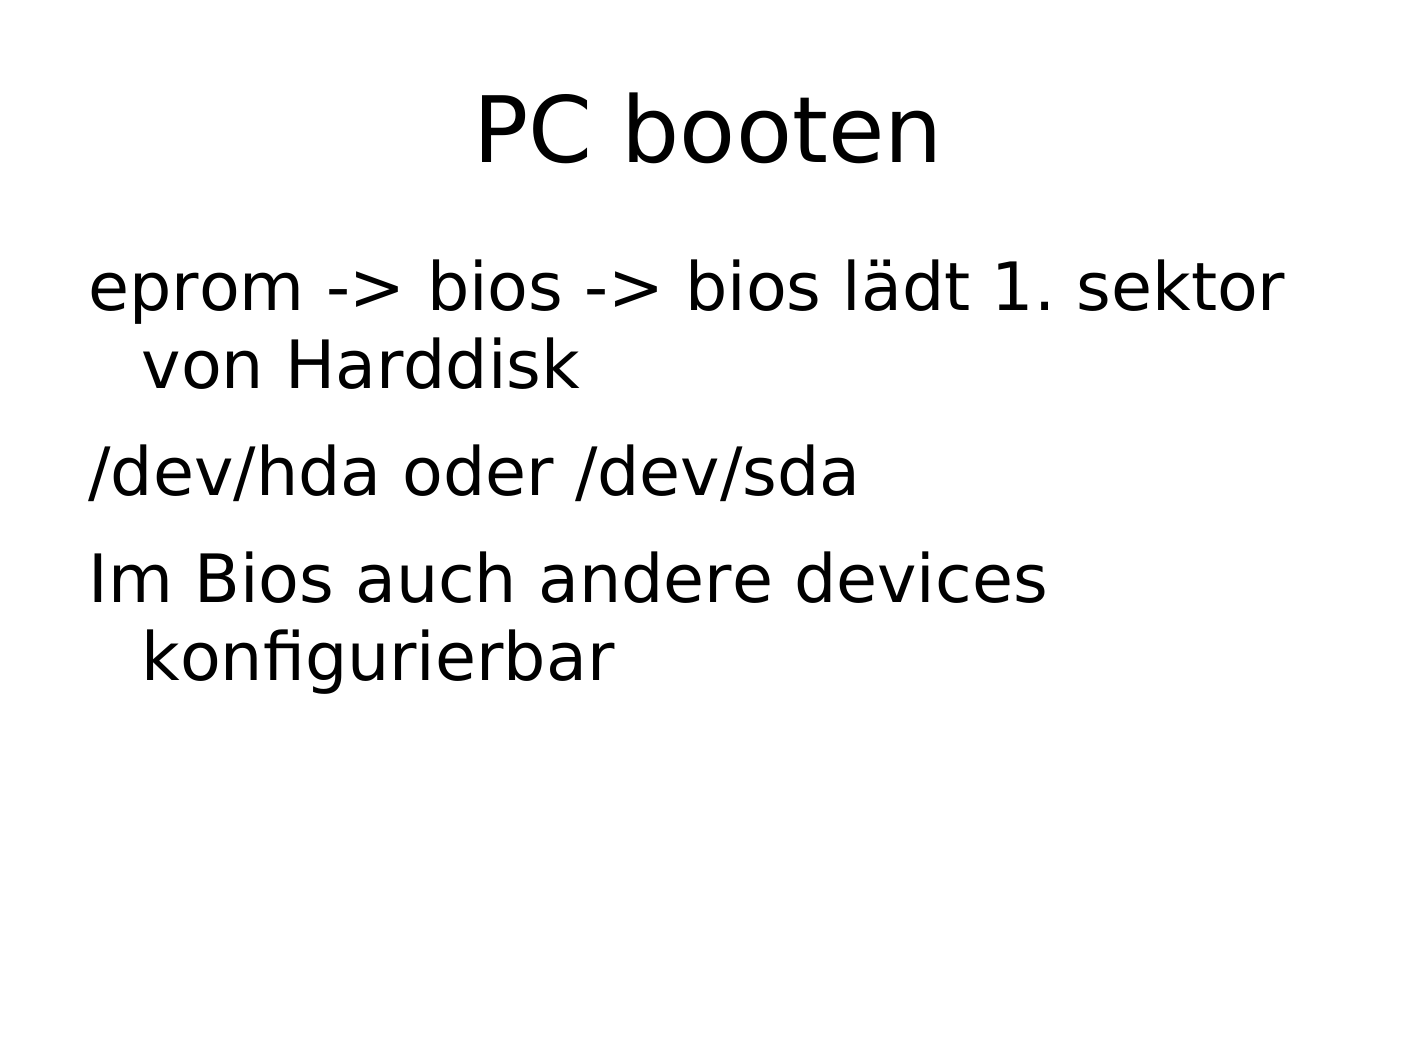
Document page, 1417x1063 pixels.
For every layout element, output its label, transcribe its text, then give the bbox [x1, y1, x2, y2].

title PC booten [70, 49, 1346, 213]
list eprom -> bios -> bios lädt 1. sektor von Harddisk /dev/hda oder /dev/sda Im Bios auch andere devices konfigurierbar [70, 248, 1346, 936]
